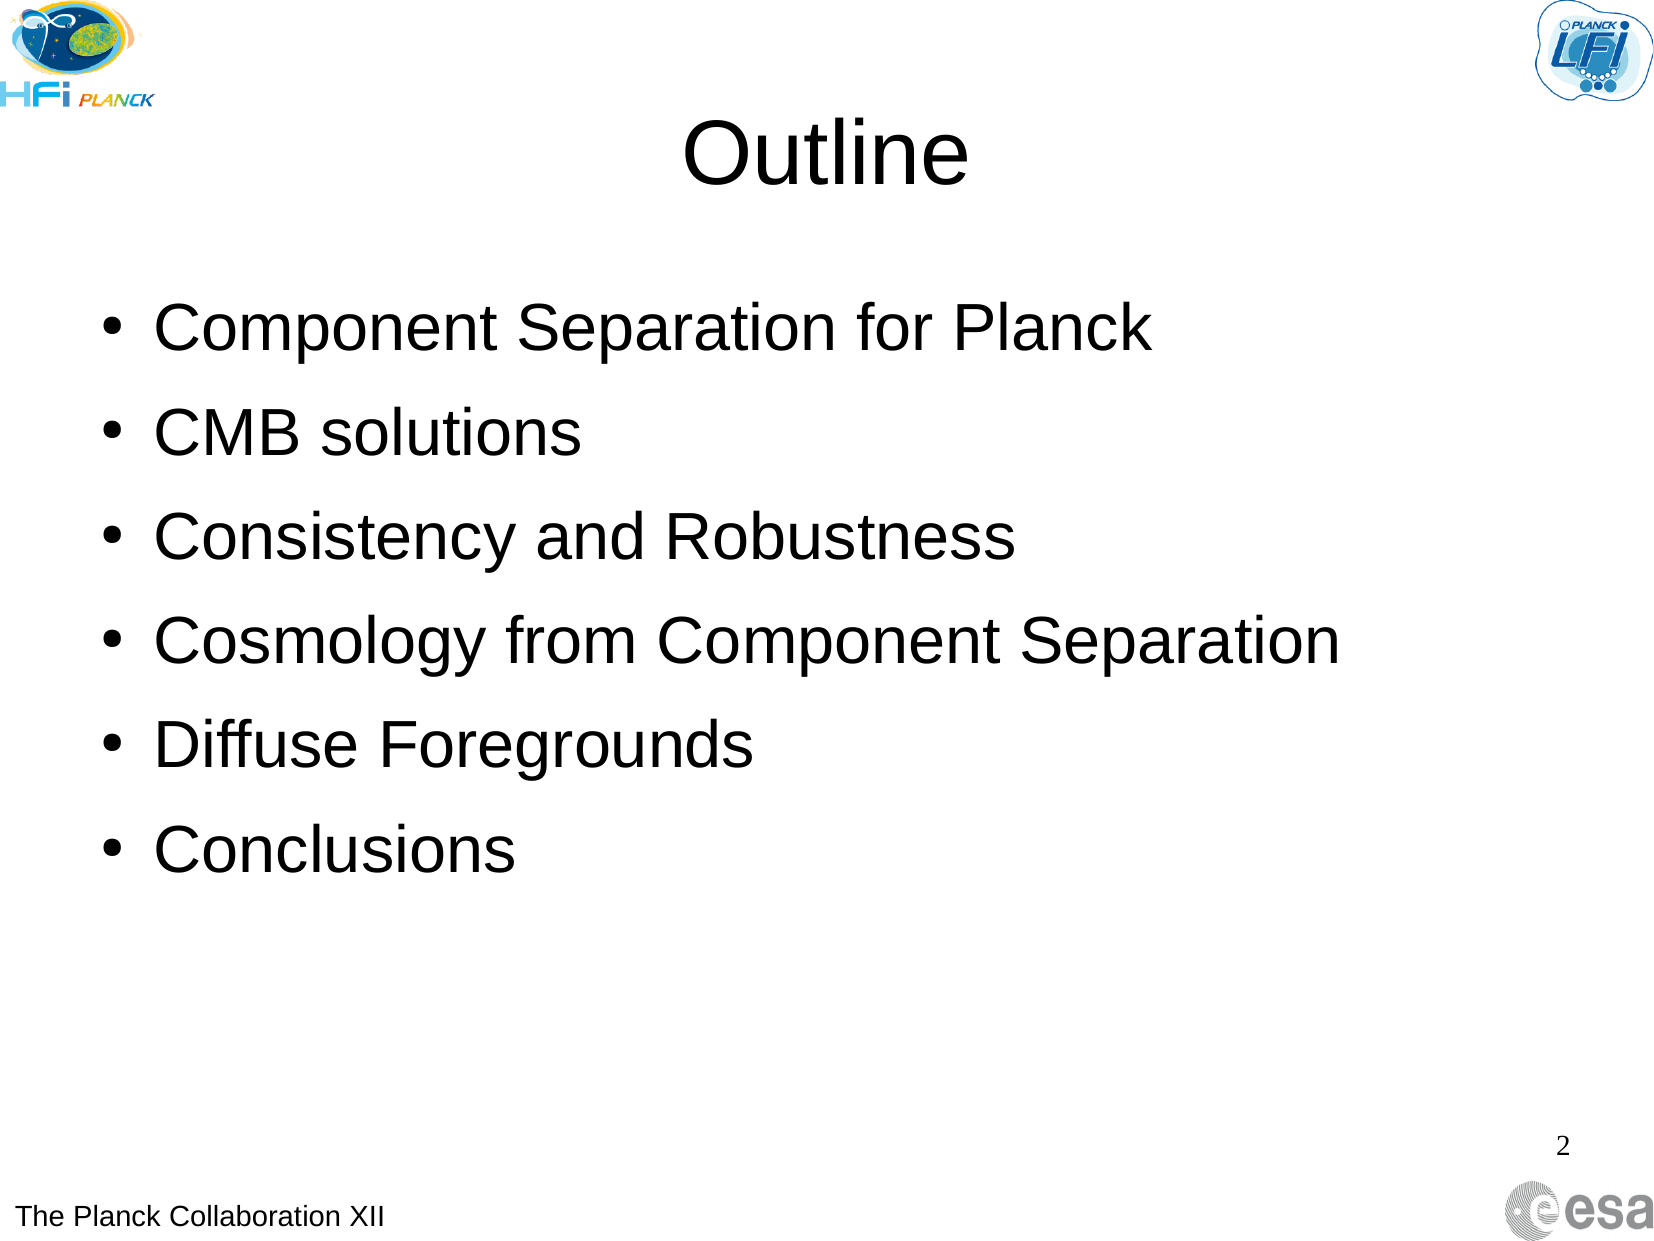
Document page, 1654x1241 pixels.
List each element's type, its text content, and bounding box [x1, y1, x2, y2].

picture [0, 0, 156, 108]
title Outline [82, 49, 1571, 257]
picture [1535, 0, 1654, 101]
picture [1505, 1181, 1654, 1241]
list Component Separation for Planck CMB solutions Consistency and Robustness Cosmology from Component Separation Diffuse Foregrounds Conclusions [82, 290, 1571, 1010]
text_box The Planck Collaboration XII [0, 1192, 402, 1241]
